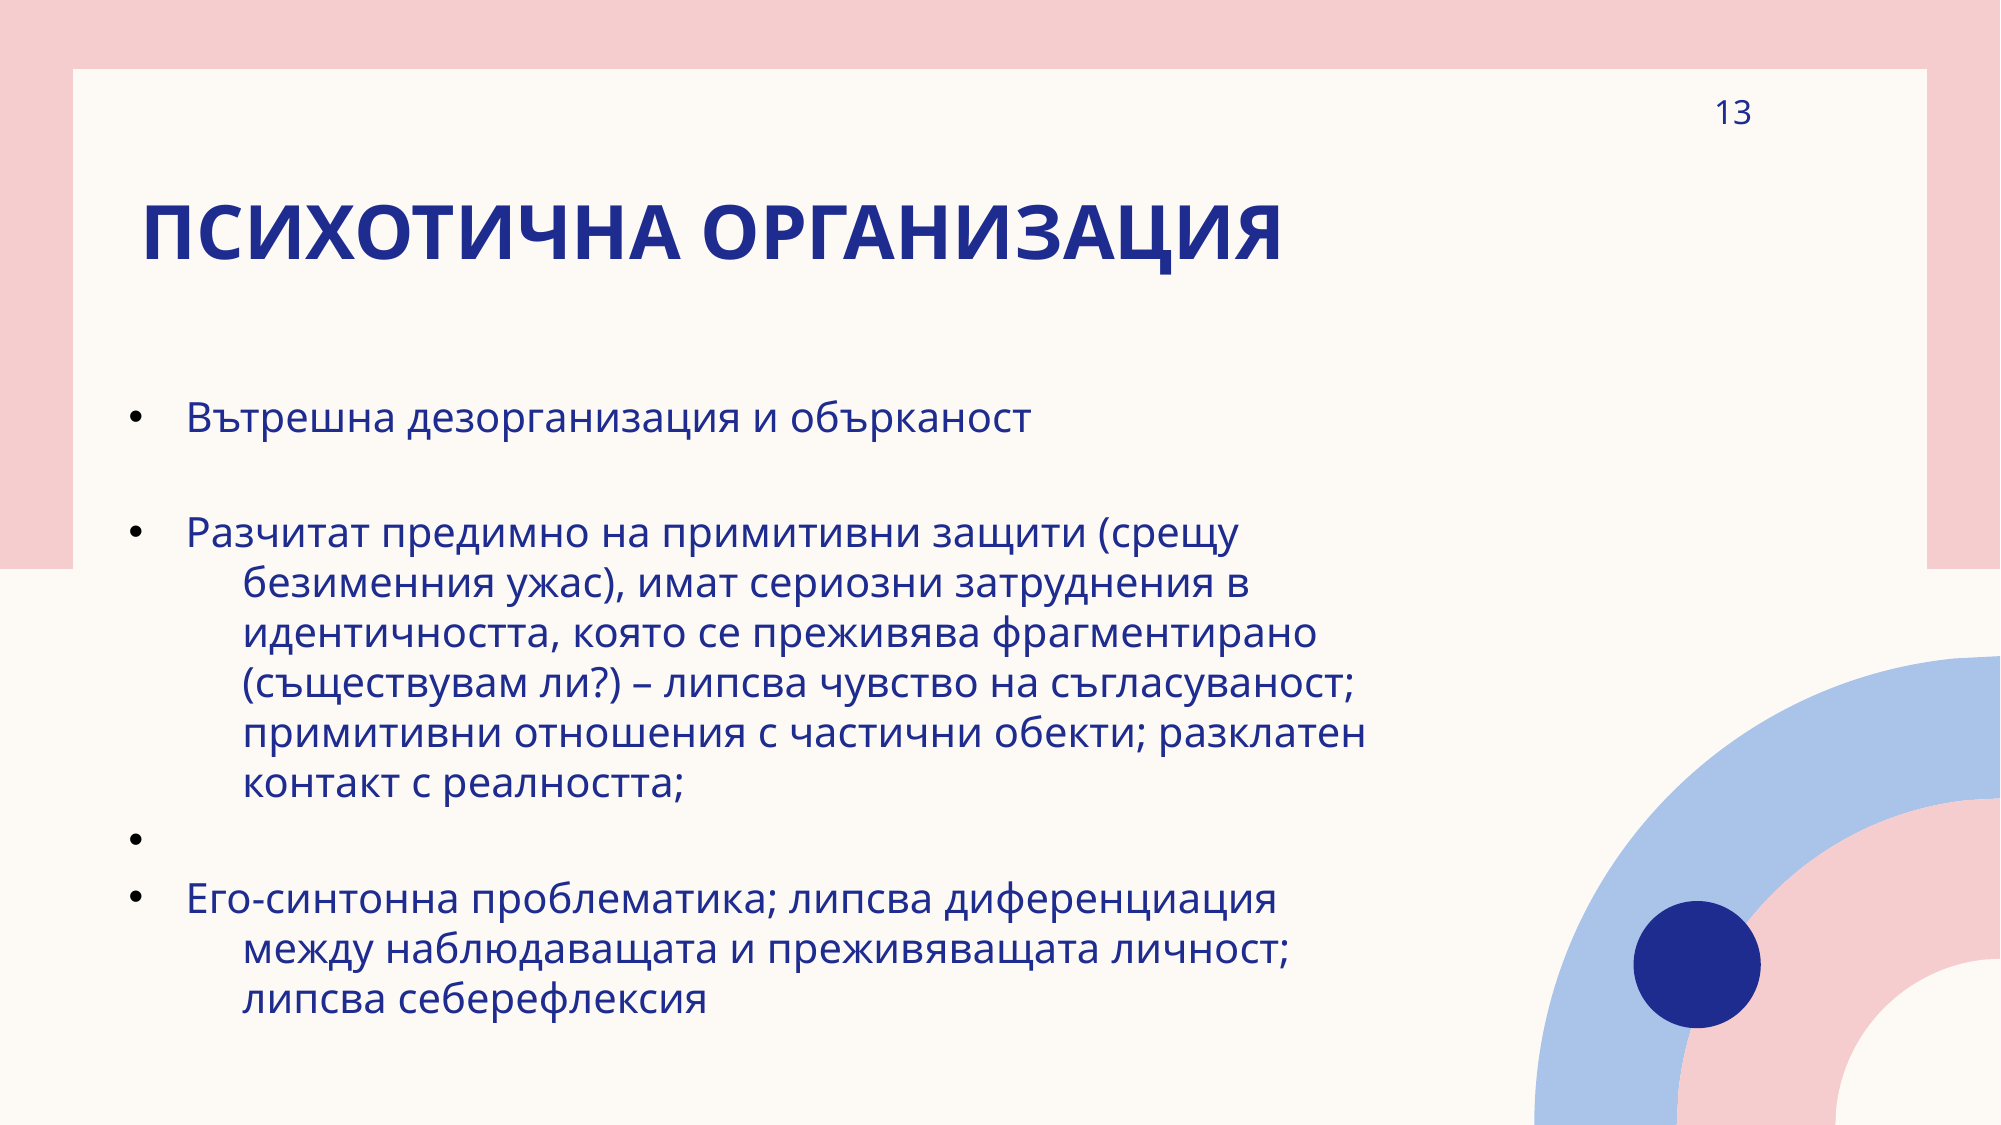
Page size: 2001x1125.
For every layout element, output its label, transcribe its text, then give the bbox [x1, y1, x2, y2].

text_box Вътрешна дезорганизация и обърканост Разчитат предимно на примитивни защити (срещу безименния ужас), имат сериозни затруднения в идентичността, която се преживява фрагментирано (съществувам ли?) – липсва чувство на съгласуваност; примитивни отношения с частични обекти; разклатен контакт с реалността; Его-синтонна проблематика; липсва диференциация между наблюдаващата и преживяващата личност; липсва себерефлексия [113, 383, 1418, 958]
text_box 12 [1699, 75, 1875, 153]
title психотична организация [125, 95, 1430, 275]
